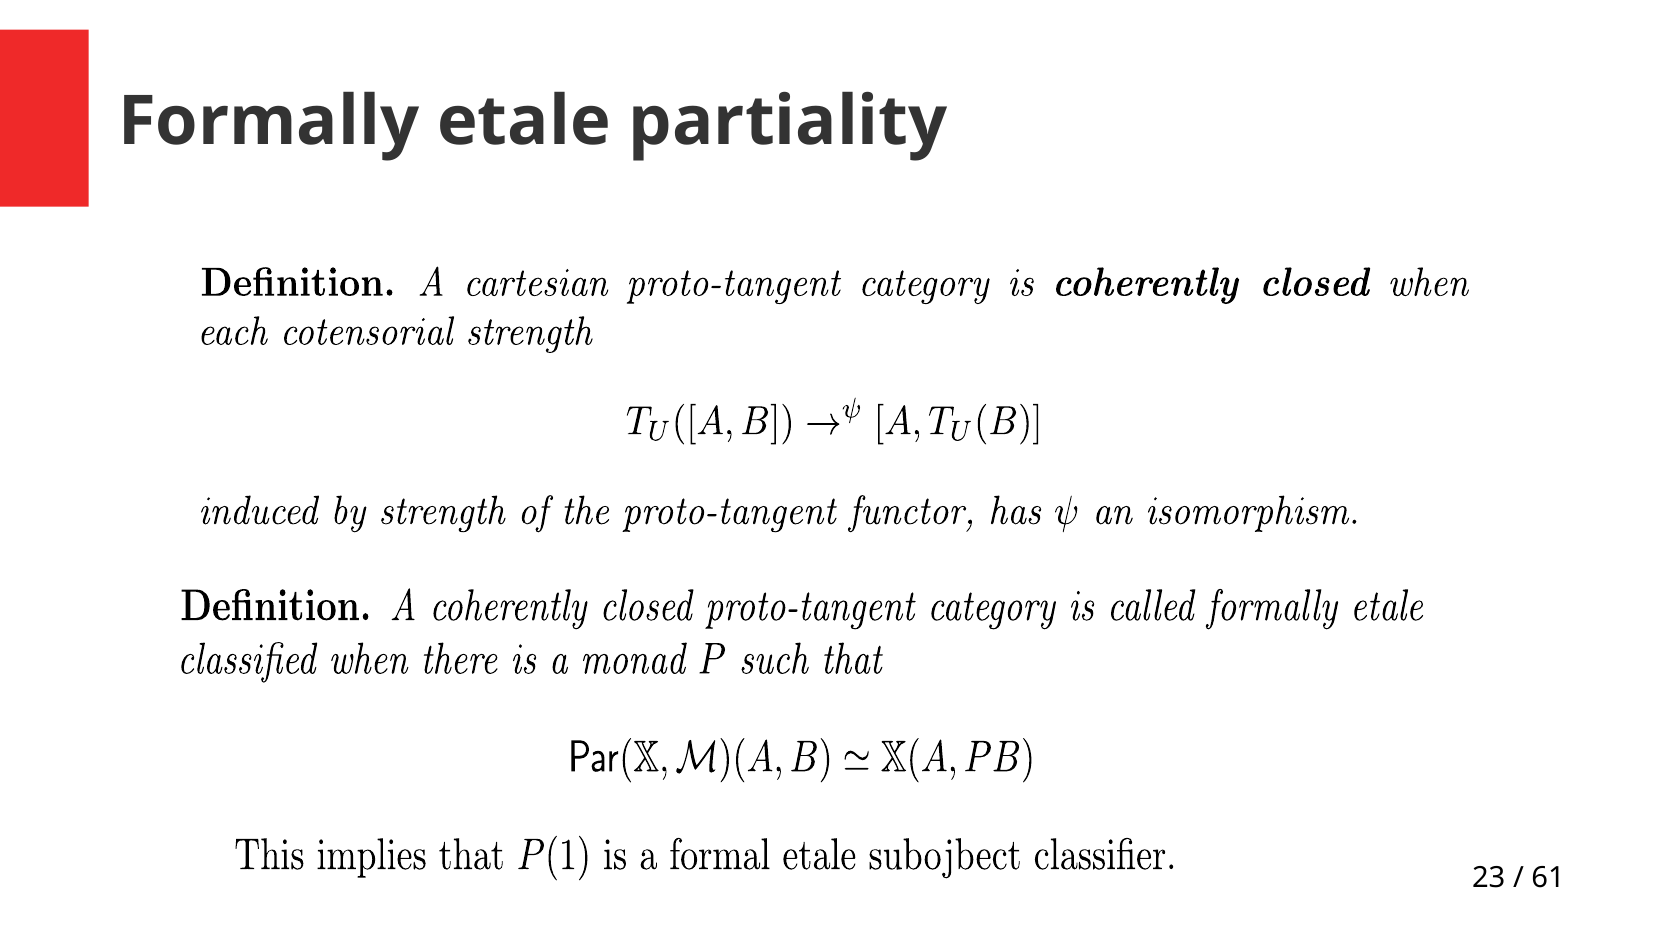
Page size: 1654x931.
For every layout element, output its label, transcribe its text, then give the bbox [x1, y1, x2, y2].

title Formally etale partiality [118, 29, 1595, 207]
text_box [179, 588, 1424, 881]
text_box [199, 266, 1469, 533]
